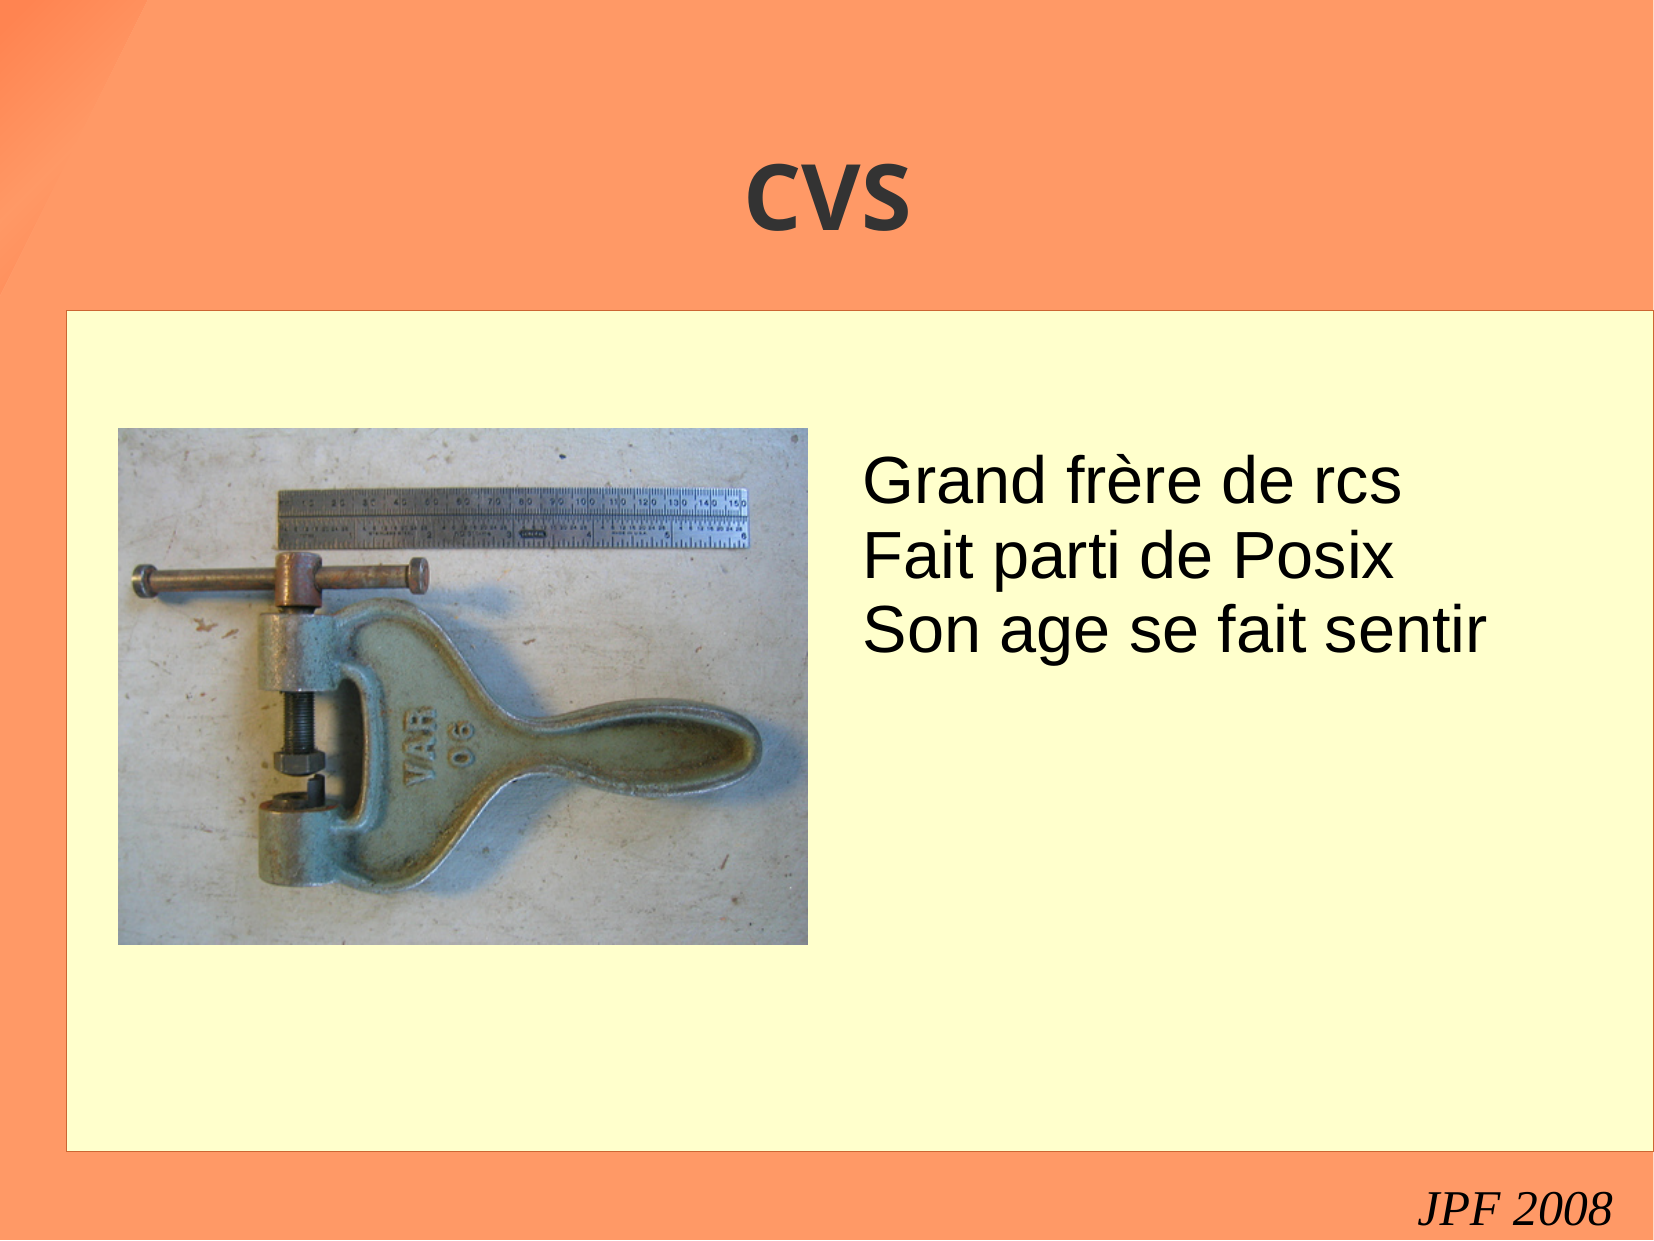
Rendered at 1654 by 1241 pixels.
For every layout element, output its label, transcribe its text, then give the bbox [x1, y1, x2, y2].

picture [118, 428, 808, 945]
title CVS [121, 91, 1534, 299]
list Grand frère de rcs Fait parti de Posix Son age se fait sentir [845, 442, 1535, 1127]
